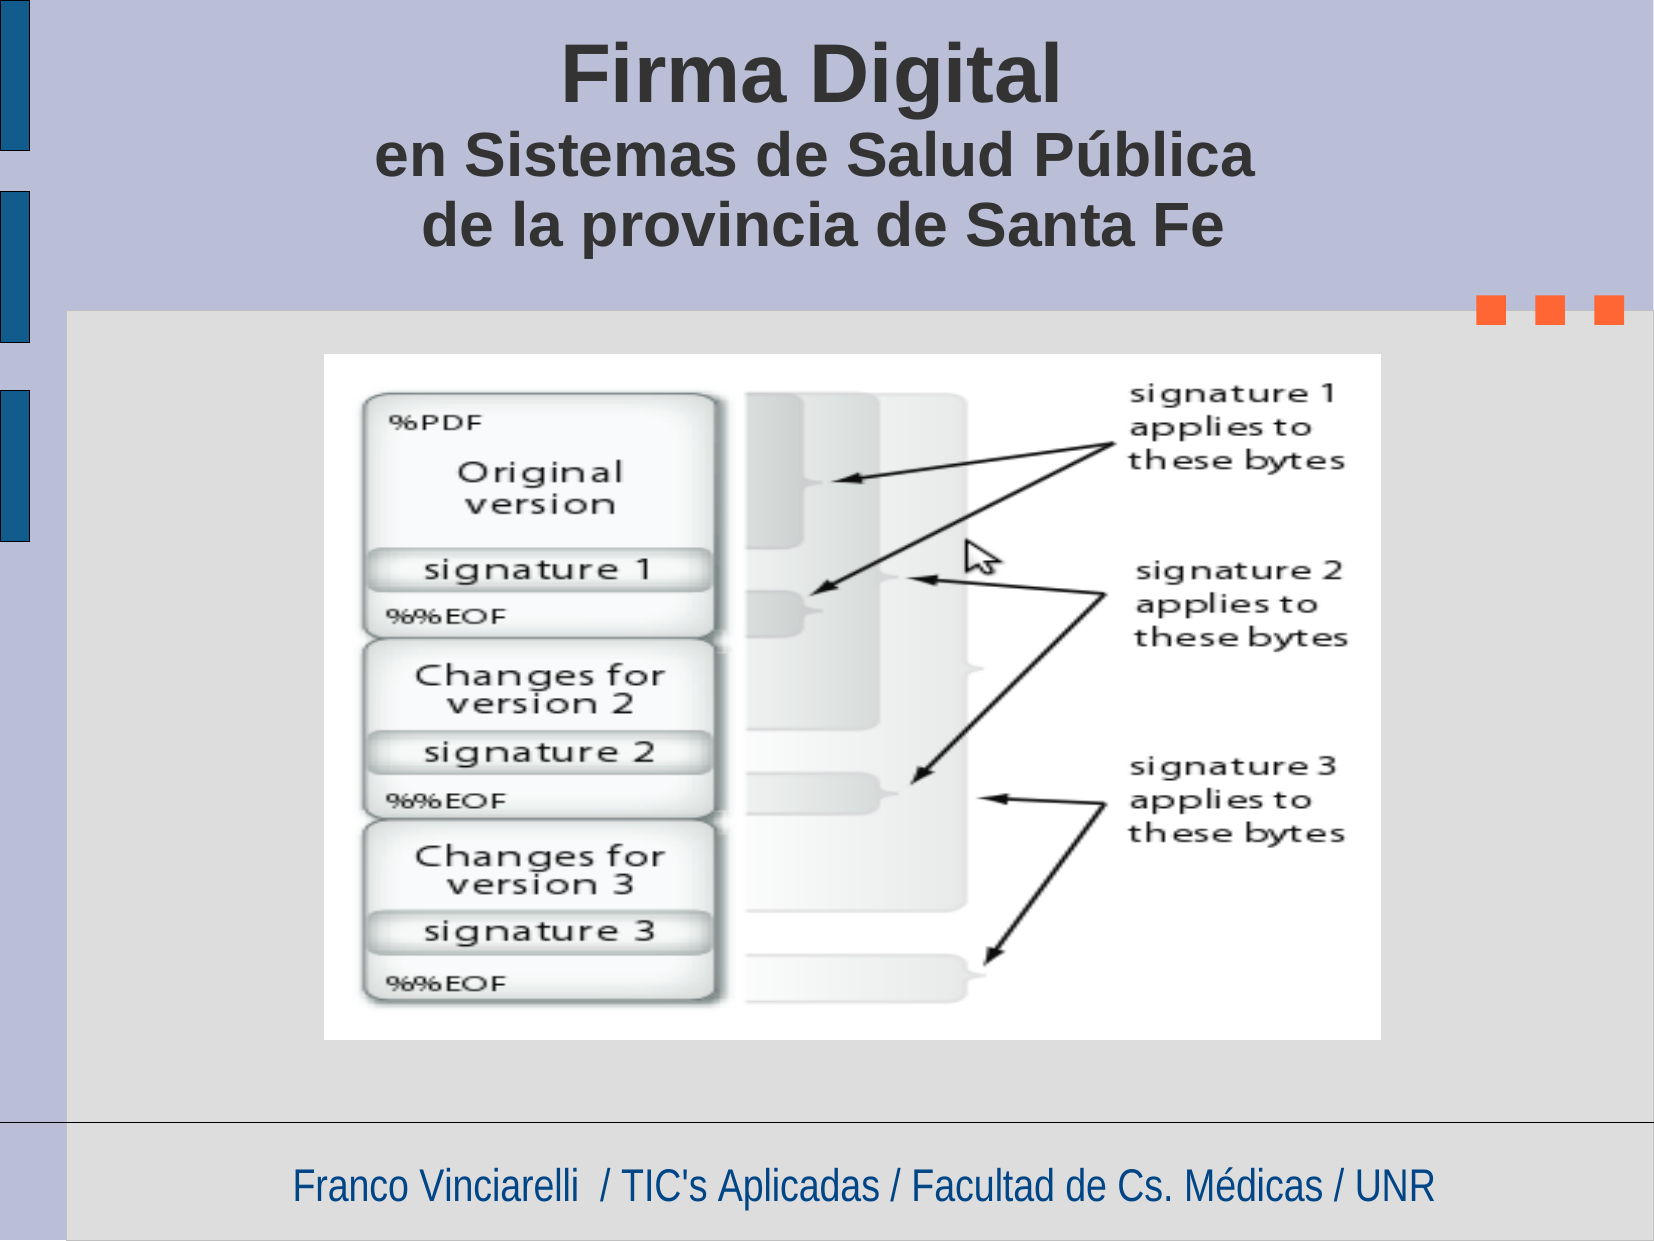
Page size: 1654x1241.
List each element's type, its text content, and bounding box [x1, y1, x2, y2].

text_box [1476, 295, 1506, 325]
title Firma Digital en Sistemas de Salud Pública de la provincia de Santa Fe [118, 26, 1531, 260]
text_box [1594, 295, 1625, 325]
list [121, 344, 1534, 1122]
list [121, 1123, 1534, 1127]
text_box Franco Vinciarelli / TIC's Aplicadas / Facultad de Cs. Médicas / UNR [292, 1158, 1447, 1211]
picture [324, 354, 1381, 1040]
text_box [1535, 295, 1565, 325]
